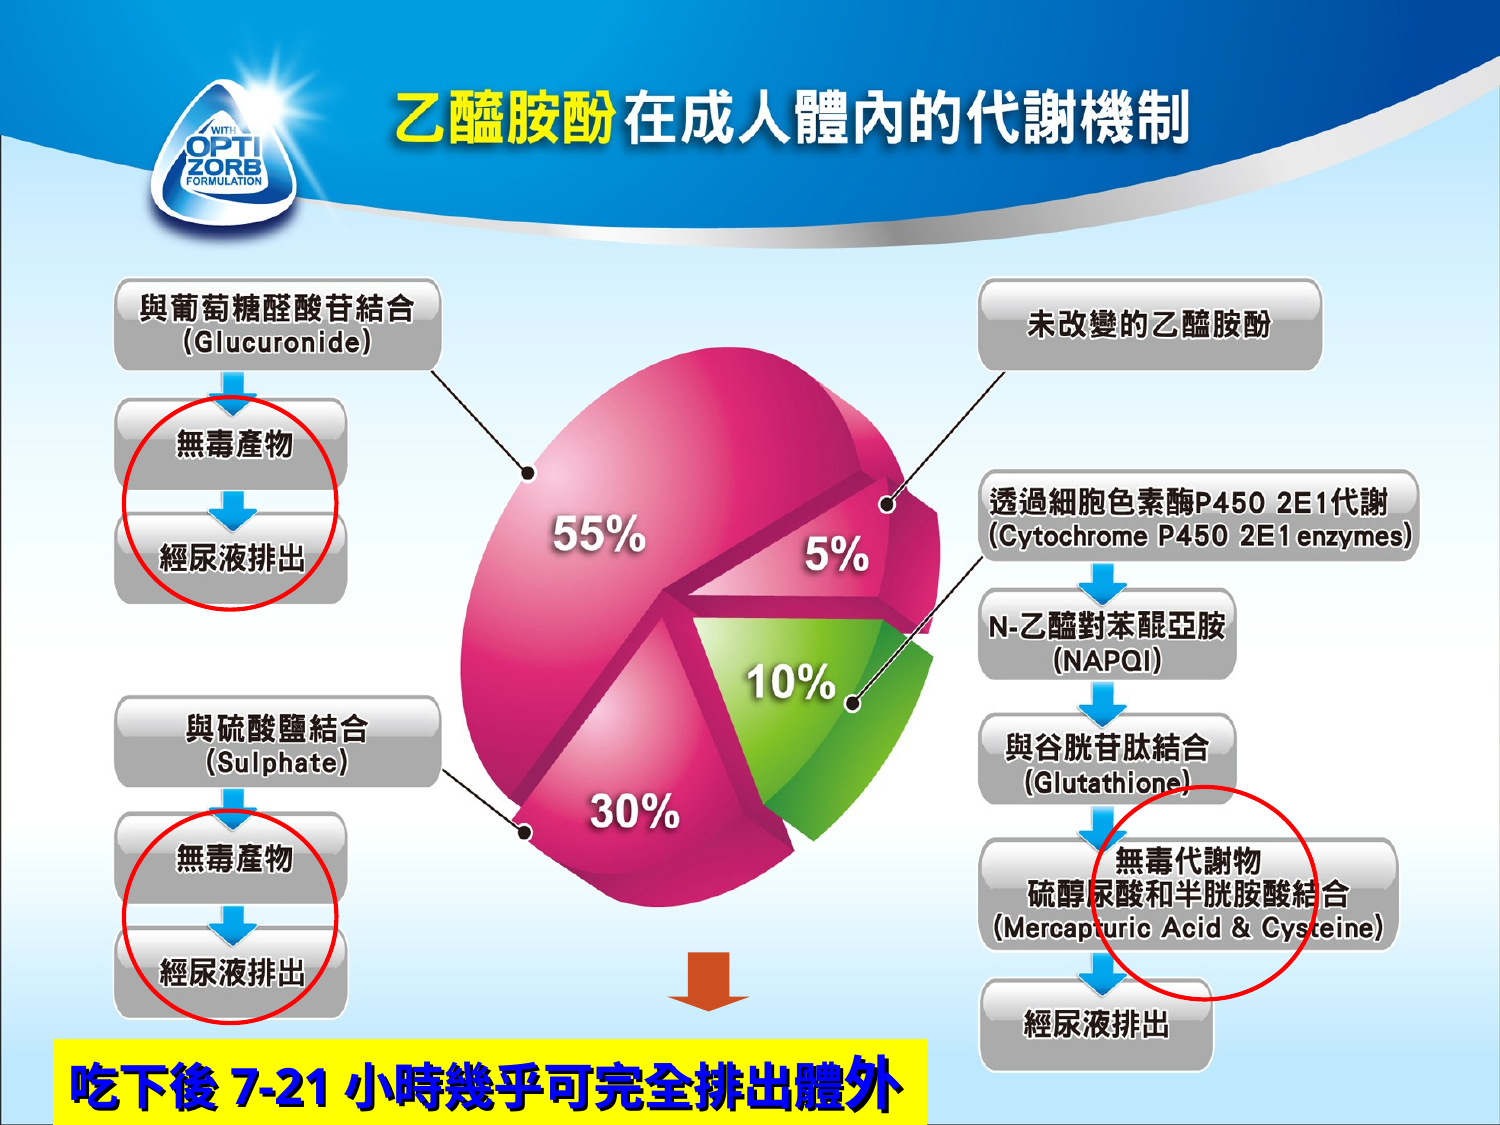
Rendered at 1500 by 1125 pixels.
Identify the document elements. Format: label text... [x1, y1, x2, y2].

text_box 吃下後7-21小時幾乎可完全排出體外 [53, 1039, 928, 1125]
picture [0, 0, 1500, 1125]
picture [450, 88, 503, 145]
picture [562, 89, 617, 146]
picture [508, 89, 561, 145]
picture [622, 90, 678, 146]
text_box [667, 952, 751, 1012]
picture [396, 93, 445, 142]
